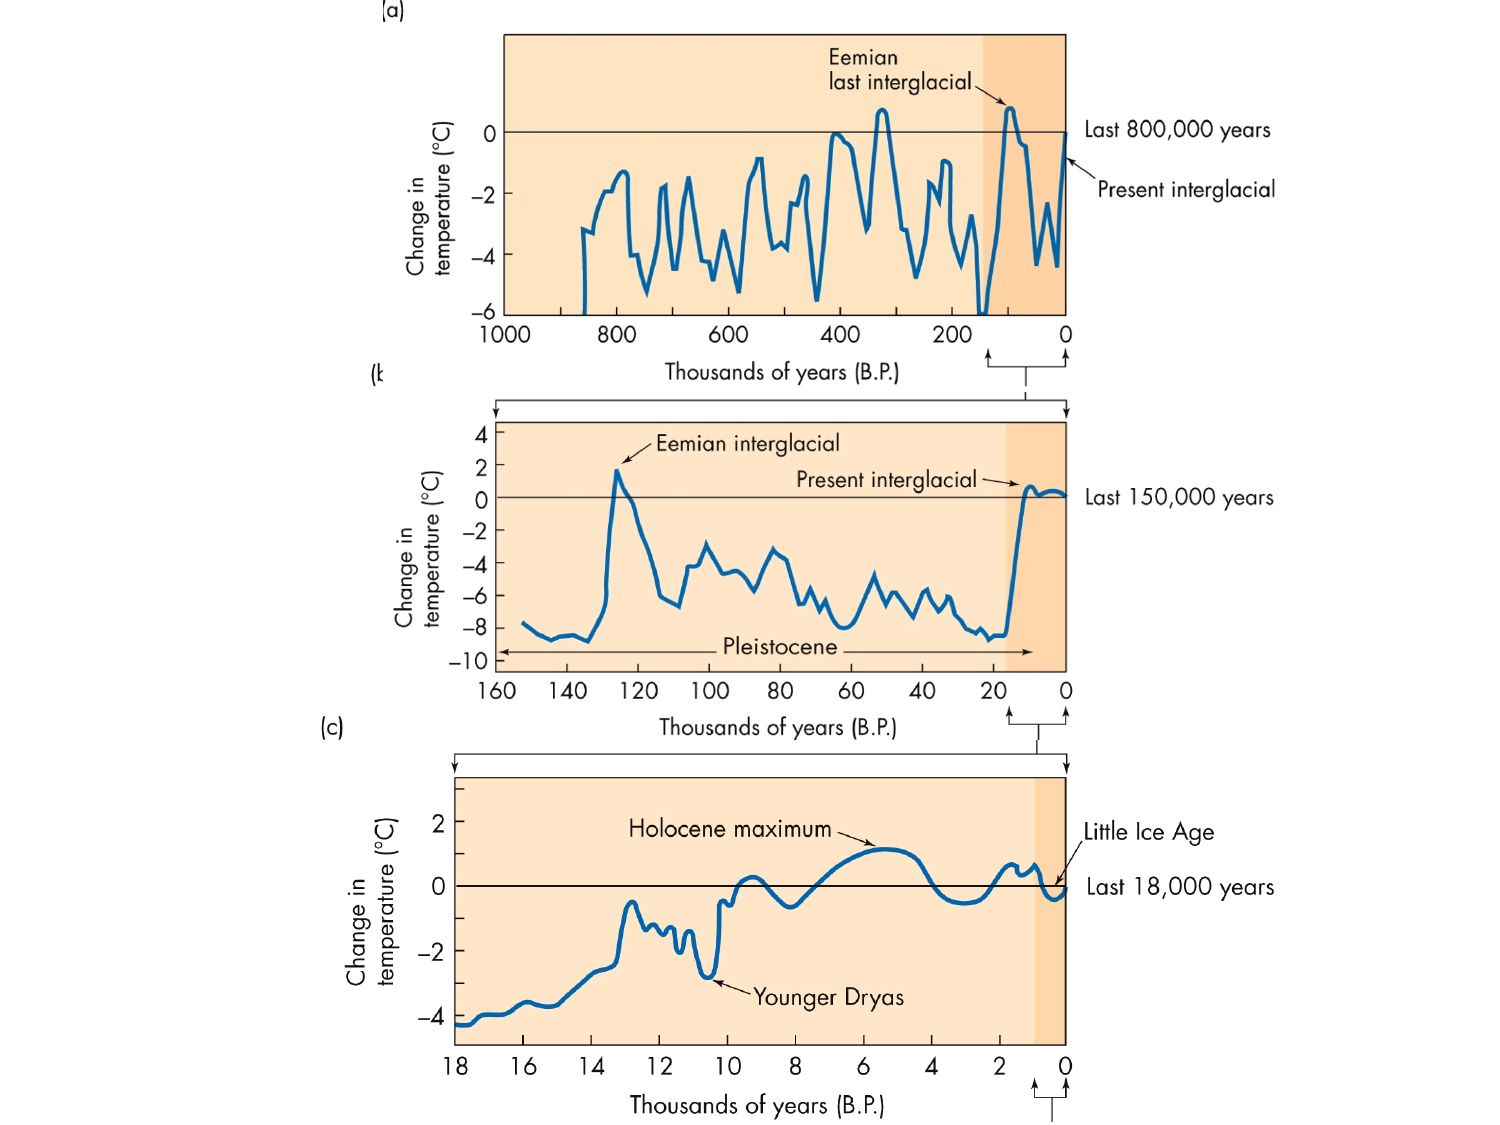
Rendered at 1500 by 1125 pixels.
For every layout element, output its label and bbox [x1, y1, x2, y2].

picture [320, 0, 1282, 1125]
